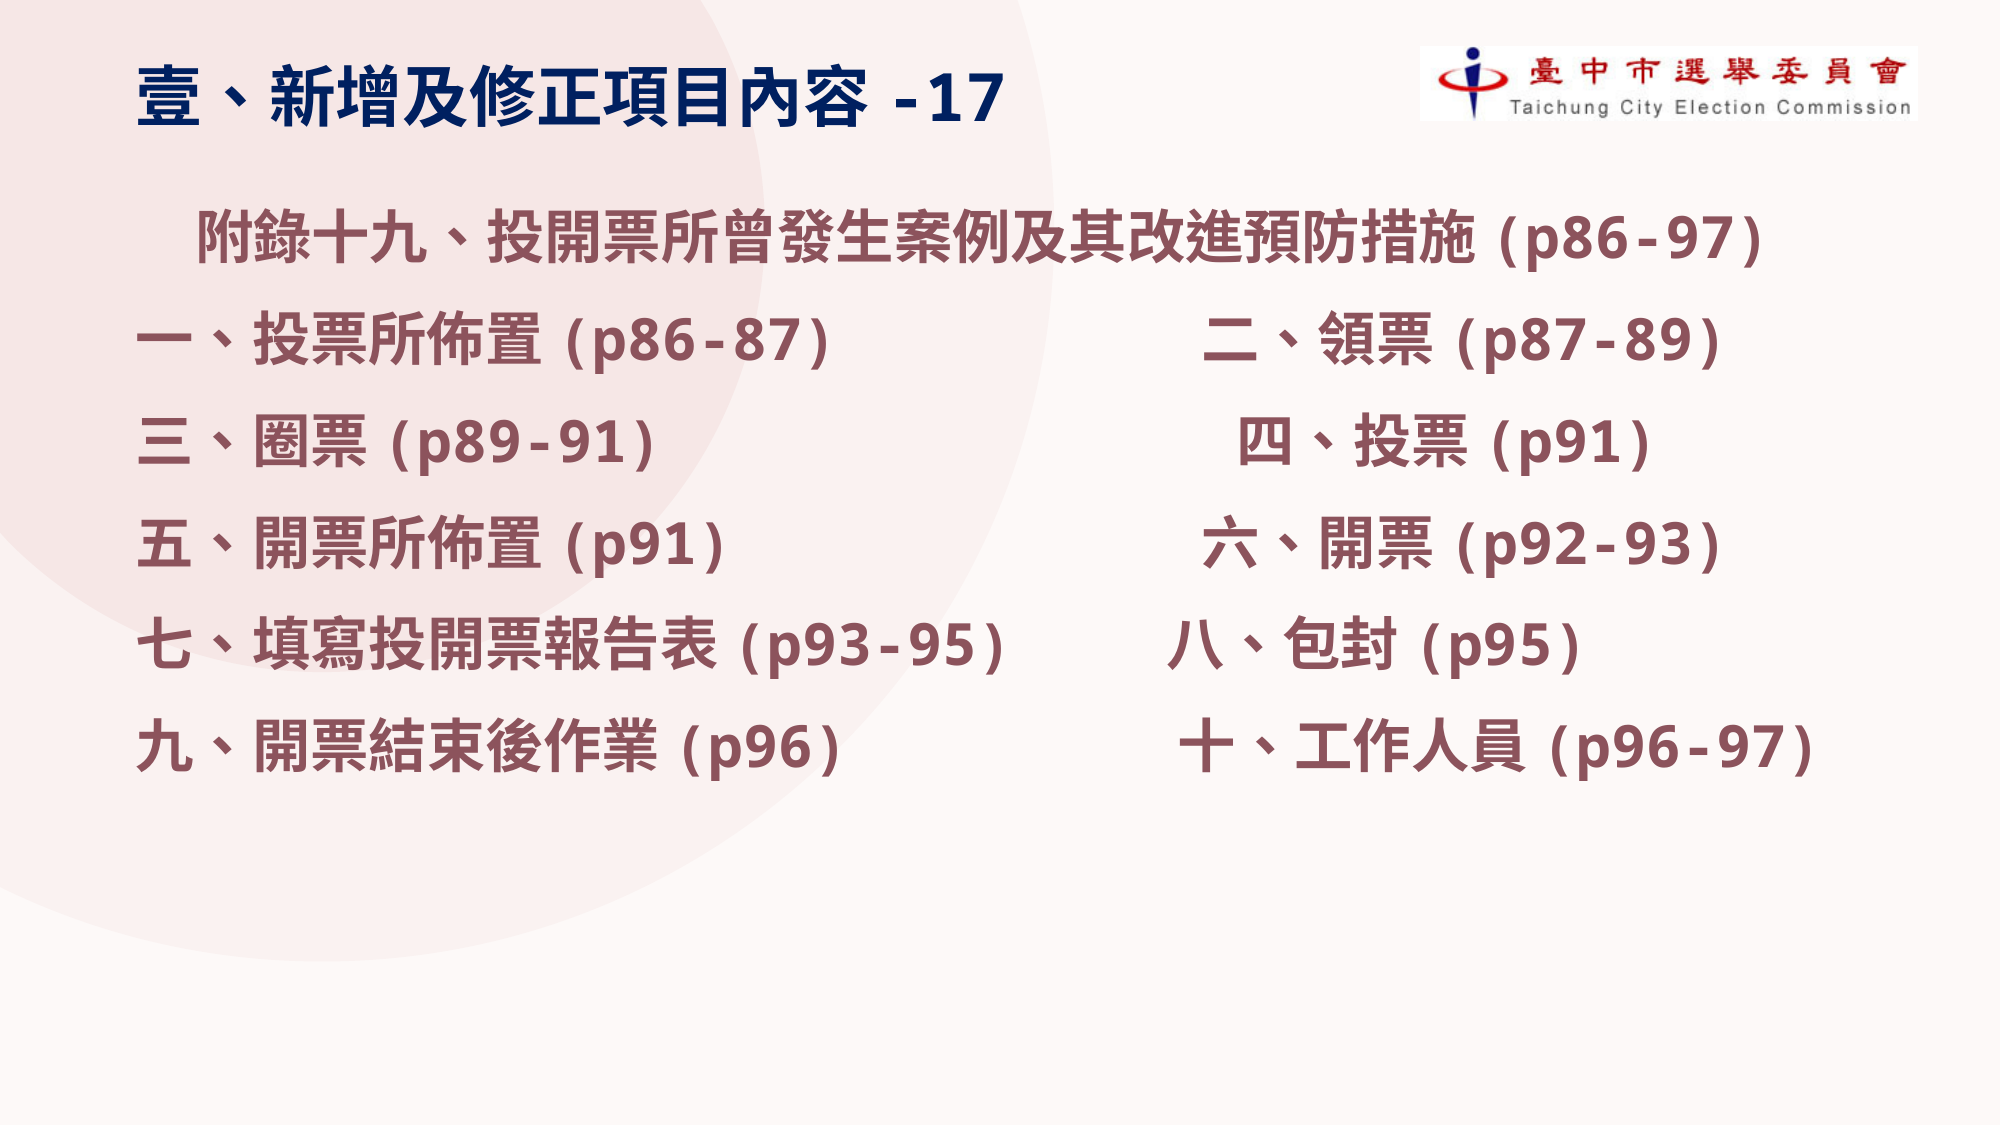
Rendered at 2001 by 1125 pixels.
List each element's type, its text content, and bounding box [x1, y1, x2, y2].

title 壹、新增及修正項目內容-17 [120, 35, 1918, 166]
list 附錄十九、投開票所曾發生案例及其改進預防措施(p86-97) 一、投票所佈置(p86-87) 二、領票(p87-89) 三、圈票(p89-91) 四、投票(p91) 五、開票所佈置(p91) 六、開票(p92-93) 七、填寫投開票報告表(p93-95) 八、包封(p95) 九、開票結束後作業(p96) 十、工作人員(p96-97) [120, 185, 1918, 1023]
